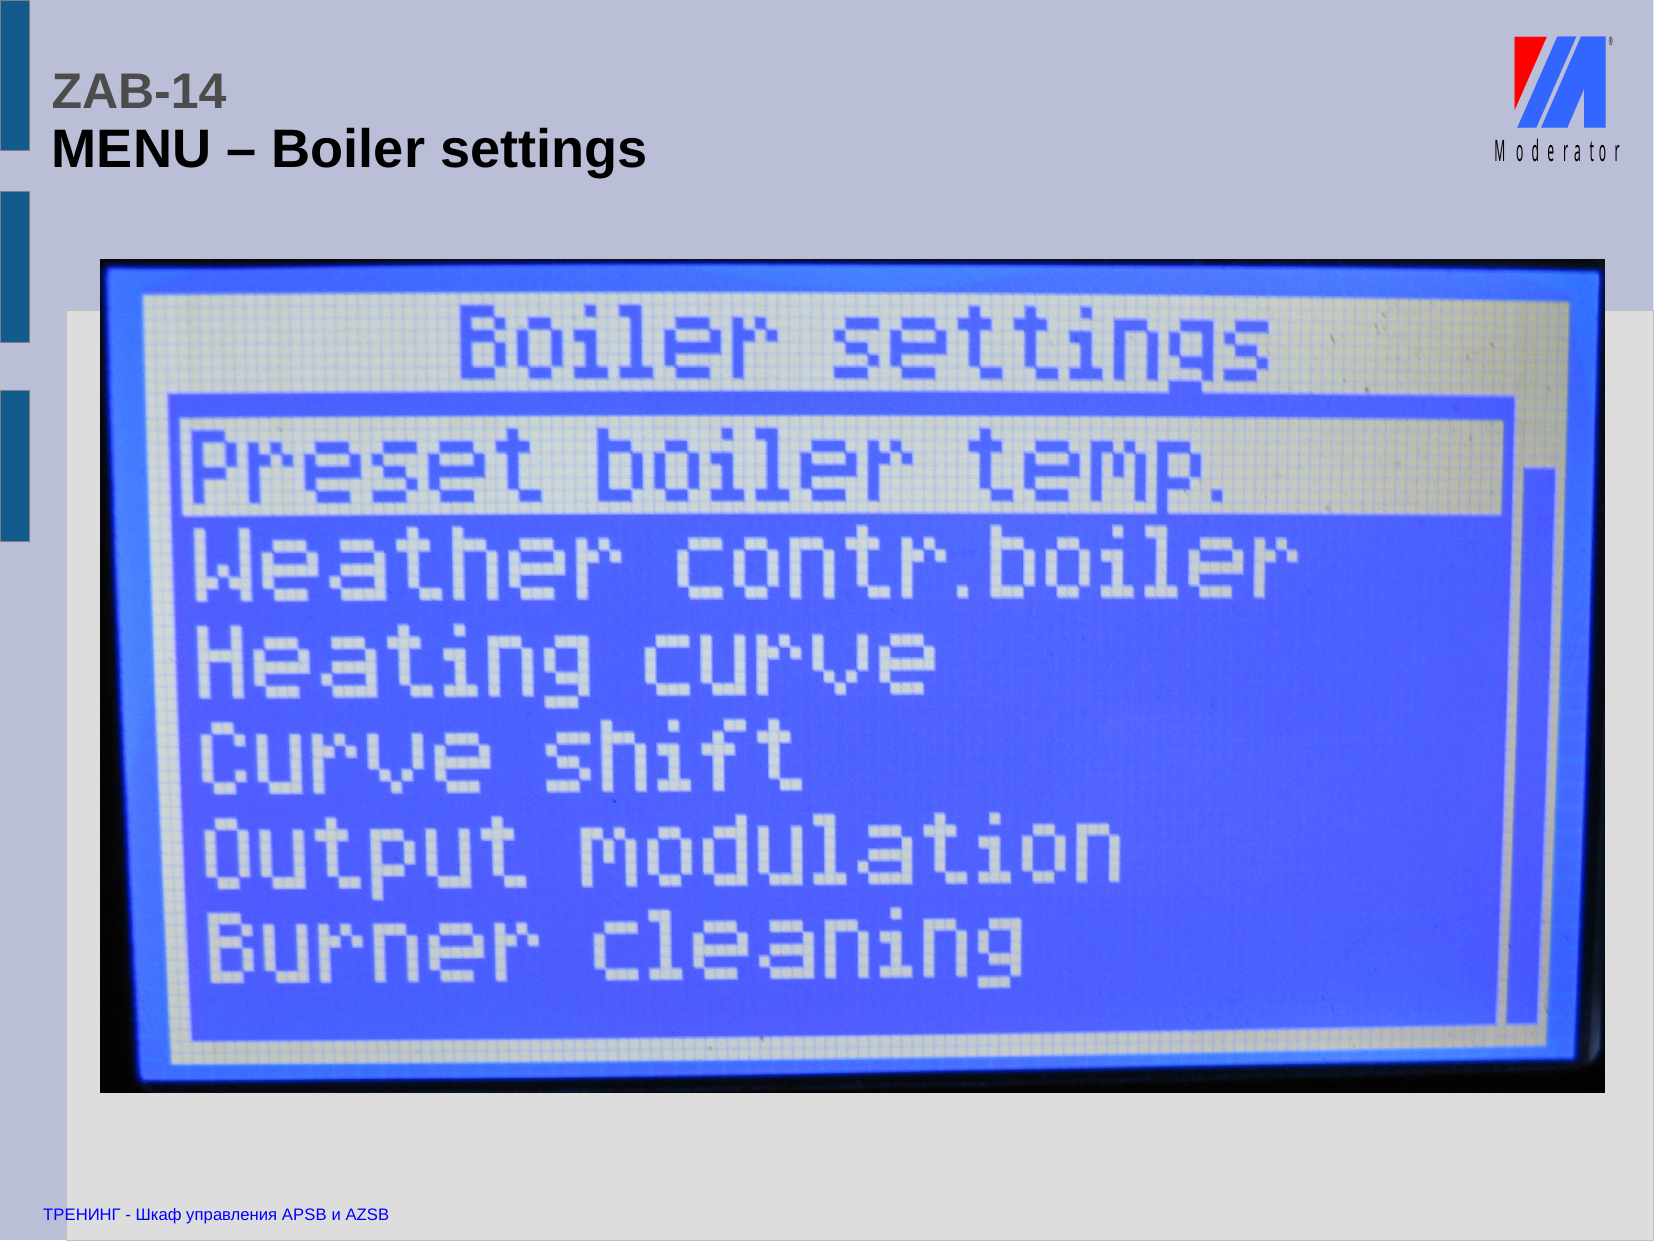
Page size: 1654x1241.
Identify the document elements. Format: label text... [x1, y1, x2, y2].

text_box ТРЕНИНГ - Шкаф управления APSB и AZSB [23, 1197, 1134, 1232]
picture [100, 259, 1605, 1093]
picture [1492, 33, 1635, 167]
title ZAB-14 МЕNU – Boiler settings [51, 47, 1540, 196]
